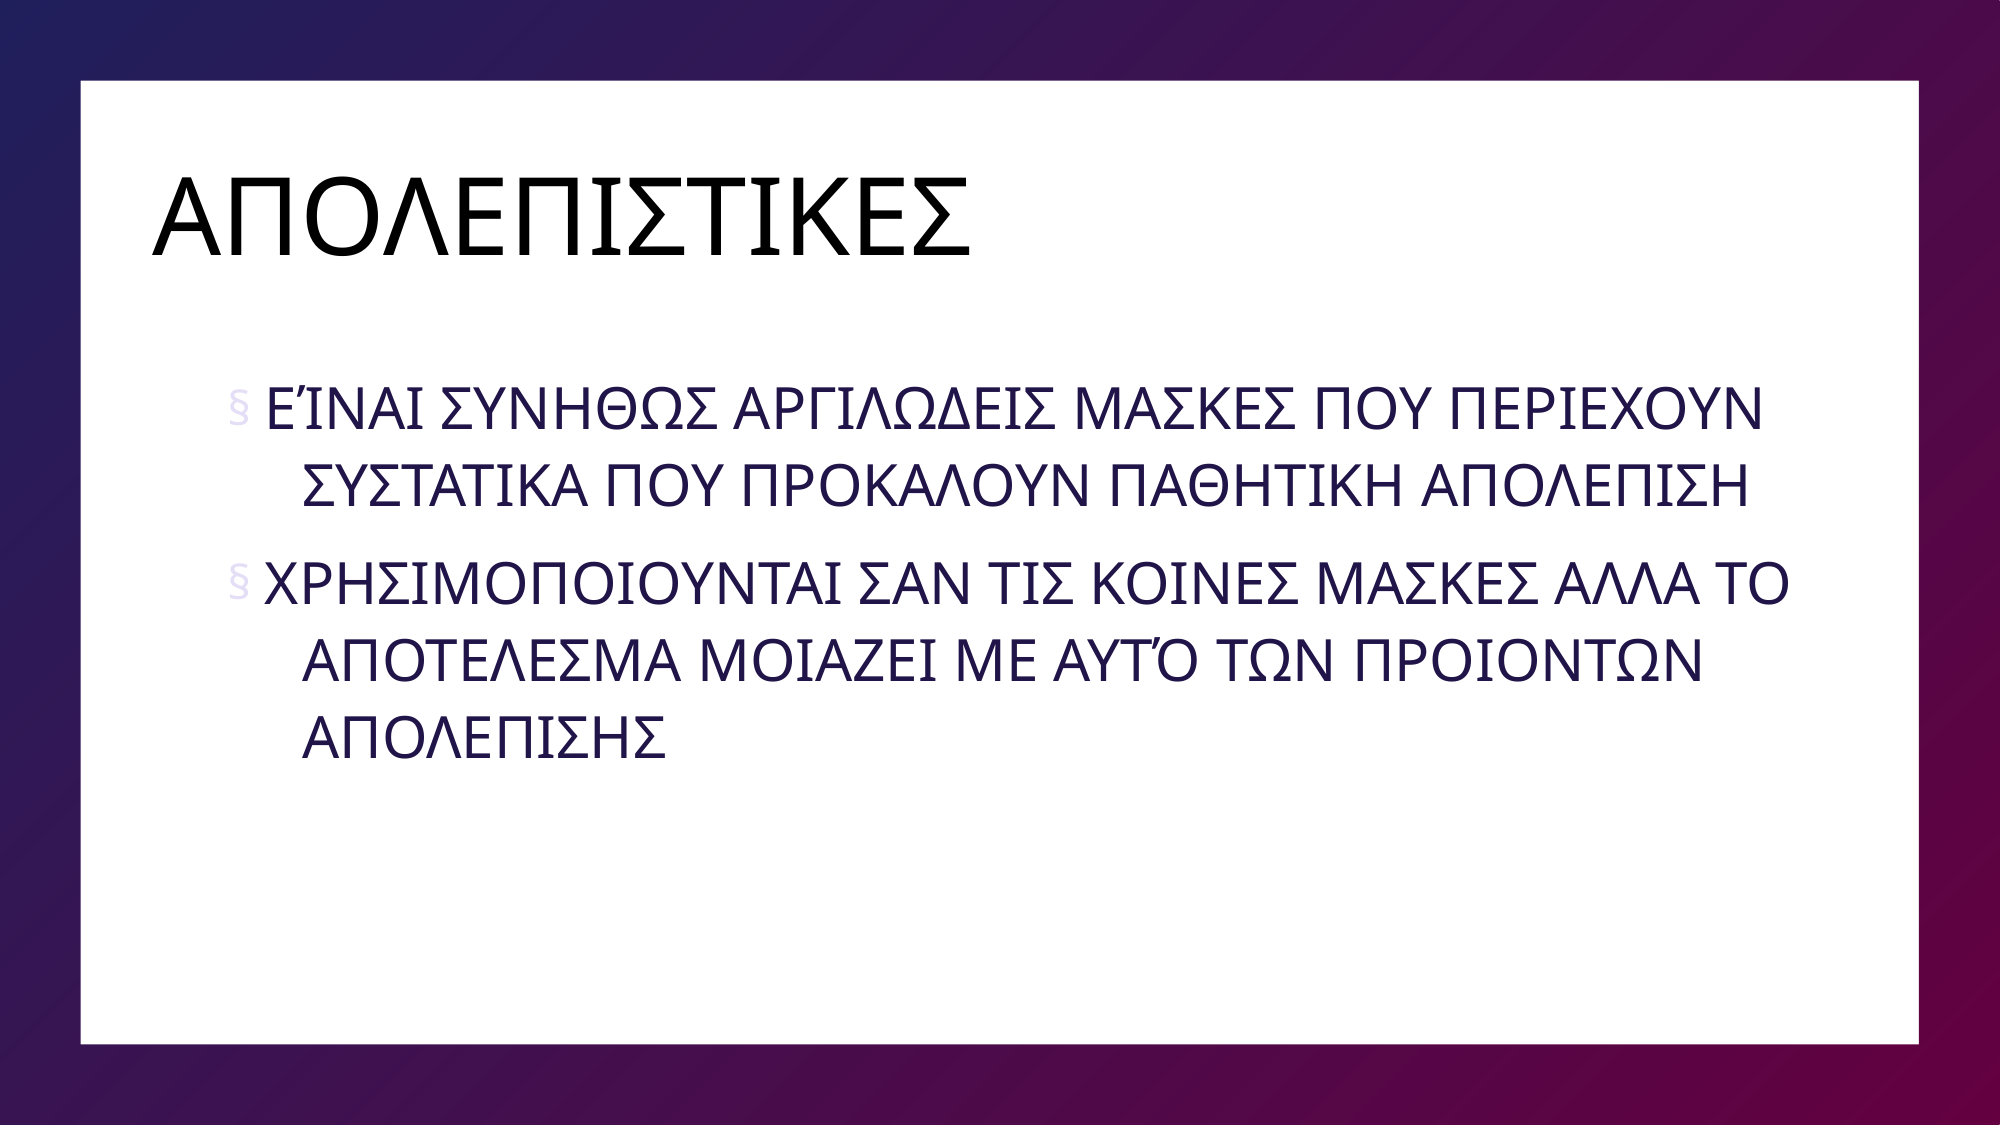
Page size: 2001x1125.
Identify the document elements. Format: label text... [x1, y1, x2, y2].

list ΕΊΝΑΙ ΣΥΝΗΘΩΣ ΑΡΓΙΛΩΔΕΙΣ ΜΑΣΚΕΣ ΠΟΥ ΠΕΡΙΕΧΟΥΝ ΣΥΣΤΑΤΙΚΑ ΠΟΥ ΠΡΟΚΑΛΟΥΝ ΠΑΘΗΤΙΚΗ ΑΠΟΛΕΠΙΣΗ ΧΡΗΣΙΜΟΠΟΙΟΥΝΤΑΙ ΣΑΝ ΤΙΣ ΚΟΙΝΕΣ ΜΑΣΚΕΣ ΑΛΛΑ ΤΟ ΑΠΟΤΕΛΕΣΜΑ ΜΟΙΑΖΕΙ ΜΕ ΑΥΤΌ ΤΩΝ ΠΡΟΙΟΝΤΩΝ ΑΠΟΛΕΠΙΣΗΣ [137, 357, 1863, 819]
title ΑΠΟΛΕΠΙΣΤΙΚΕΣ [137, 111, 1209, 330]
